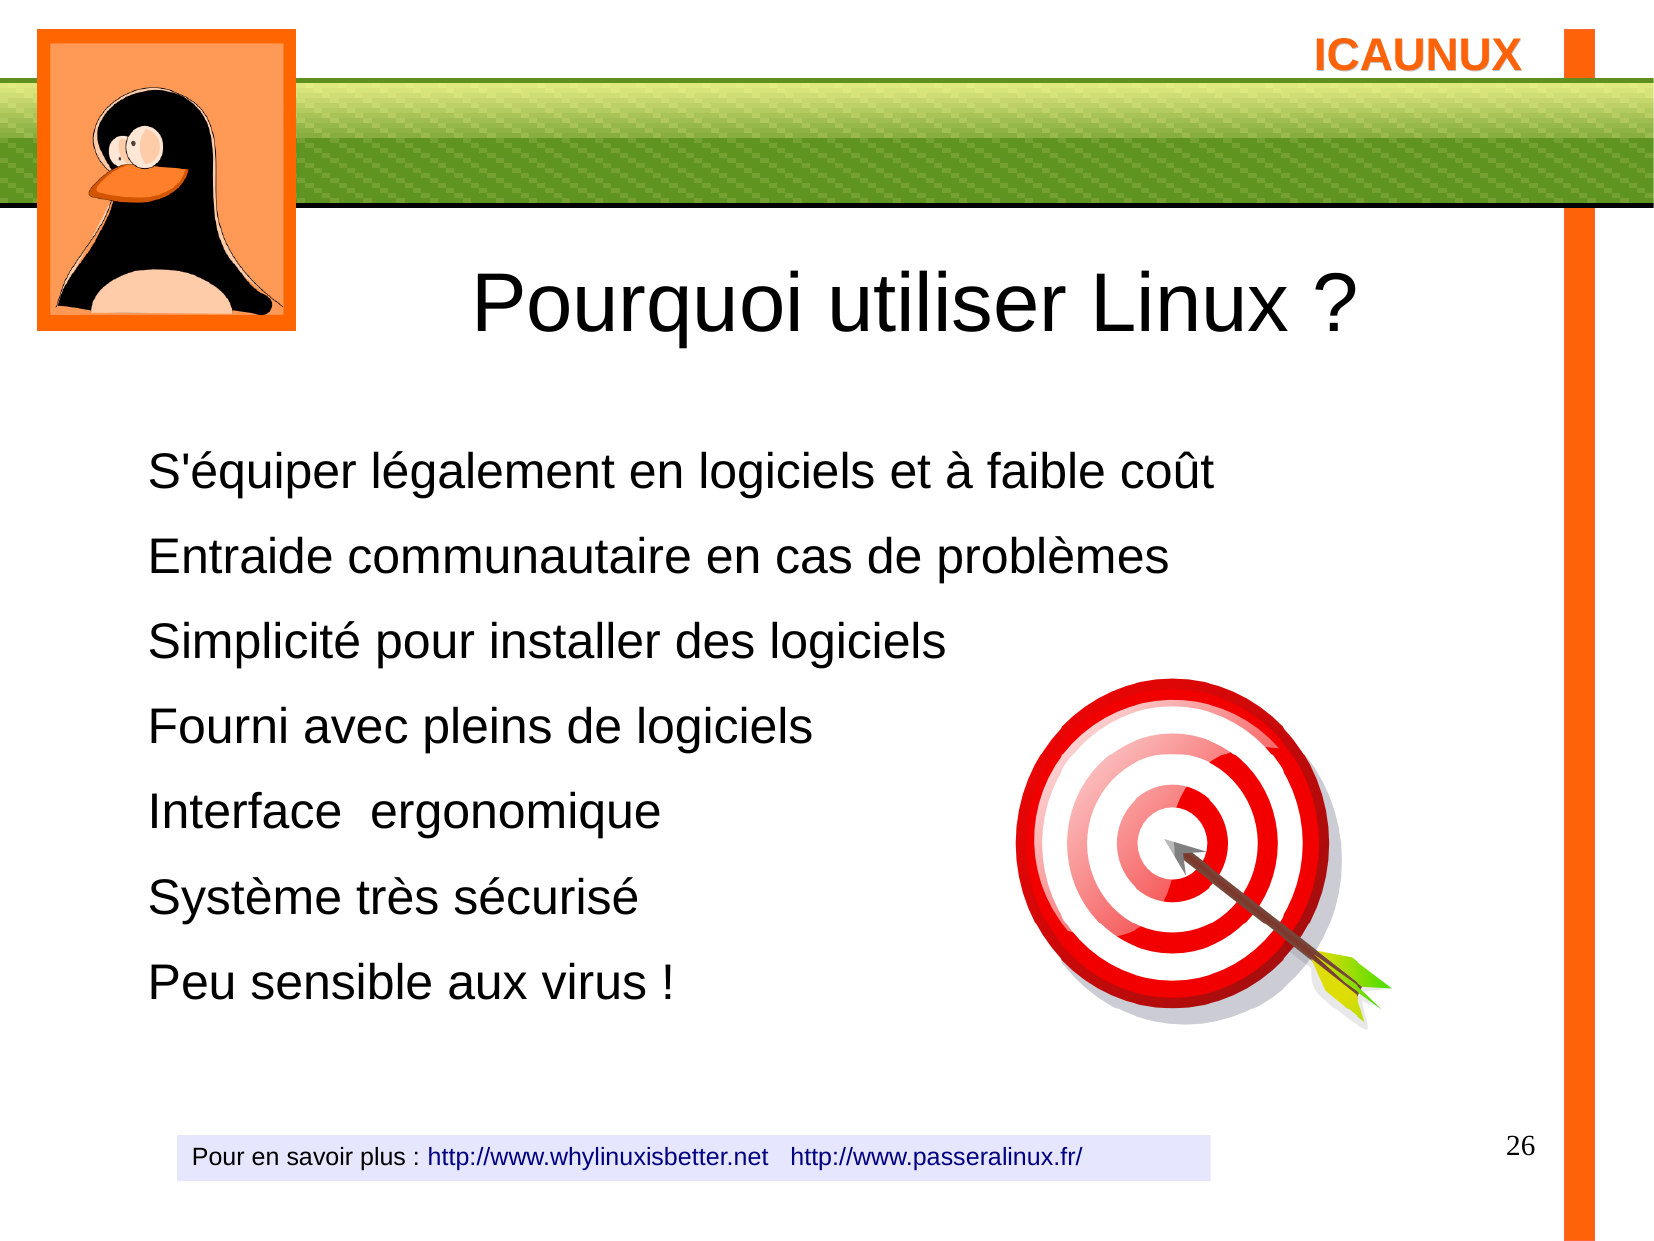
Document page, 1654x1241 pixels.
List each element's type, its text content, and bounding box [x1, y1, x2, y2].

picture [914, 500, 1506, 1093]
picture [0, 29, 1654, 331]
text_box Pour en savoir plus : http://www.whylinuxisbetter.net http://www.passeralinux.fr/ [177, 1135, 1211, 1182]
title Pourquoi utiliser Linux ? [324, 236, 1506, 370]
list S'équiper légalement en logiciels et à faible coût Entraide communautaire en cas de problèmes Simplicité pour installer des logiciels Fourni avec pleins de logiciels Interface ergonomique Système très sécurisé Peu sensible aux virus ! [147, 442, 1571, 1056]
